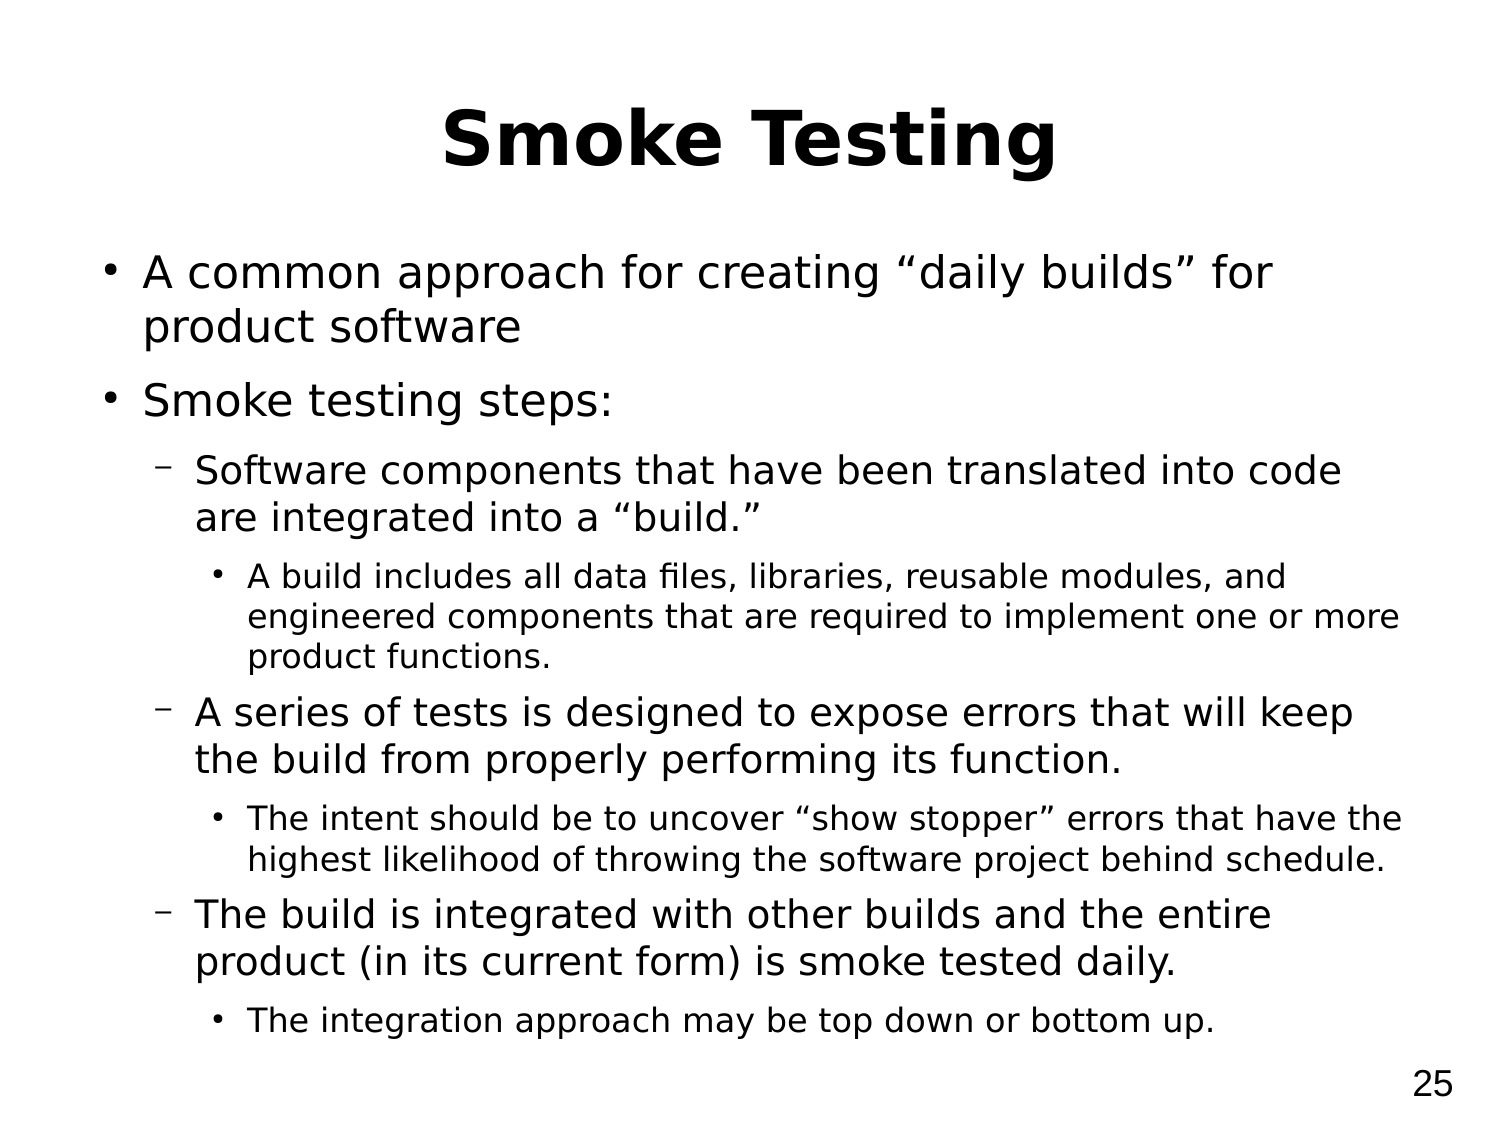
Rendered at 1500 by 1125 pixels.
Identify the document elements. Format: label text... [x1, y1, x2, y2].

title Smoke Testing [75, 56, 1425, 189]
list A common approach for creating “daily builds” for product software Smoke testing steps: Software components that have been translated into code are integrated into a “build.” A build includes all data files, libraries, reusable modules, and engineered components that are required to implement one or more product functions. A series of tests is designed to expose errors that will keep the build from properly performing its function. The intent should be to uncover “show stopper” errors that have the highest likelihood of throwing the software project behind schedule. The build is integrated with other builds and the entire product (in its current form) is smoke tested daily. The integration approach may be top down or bottom up. [75, 236, 1425, 1093]
